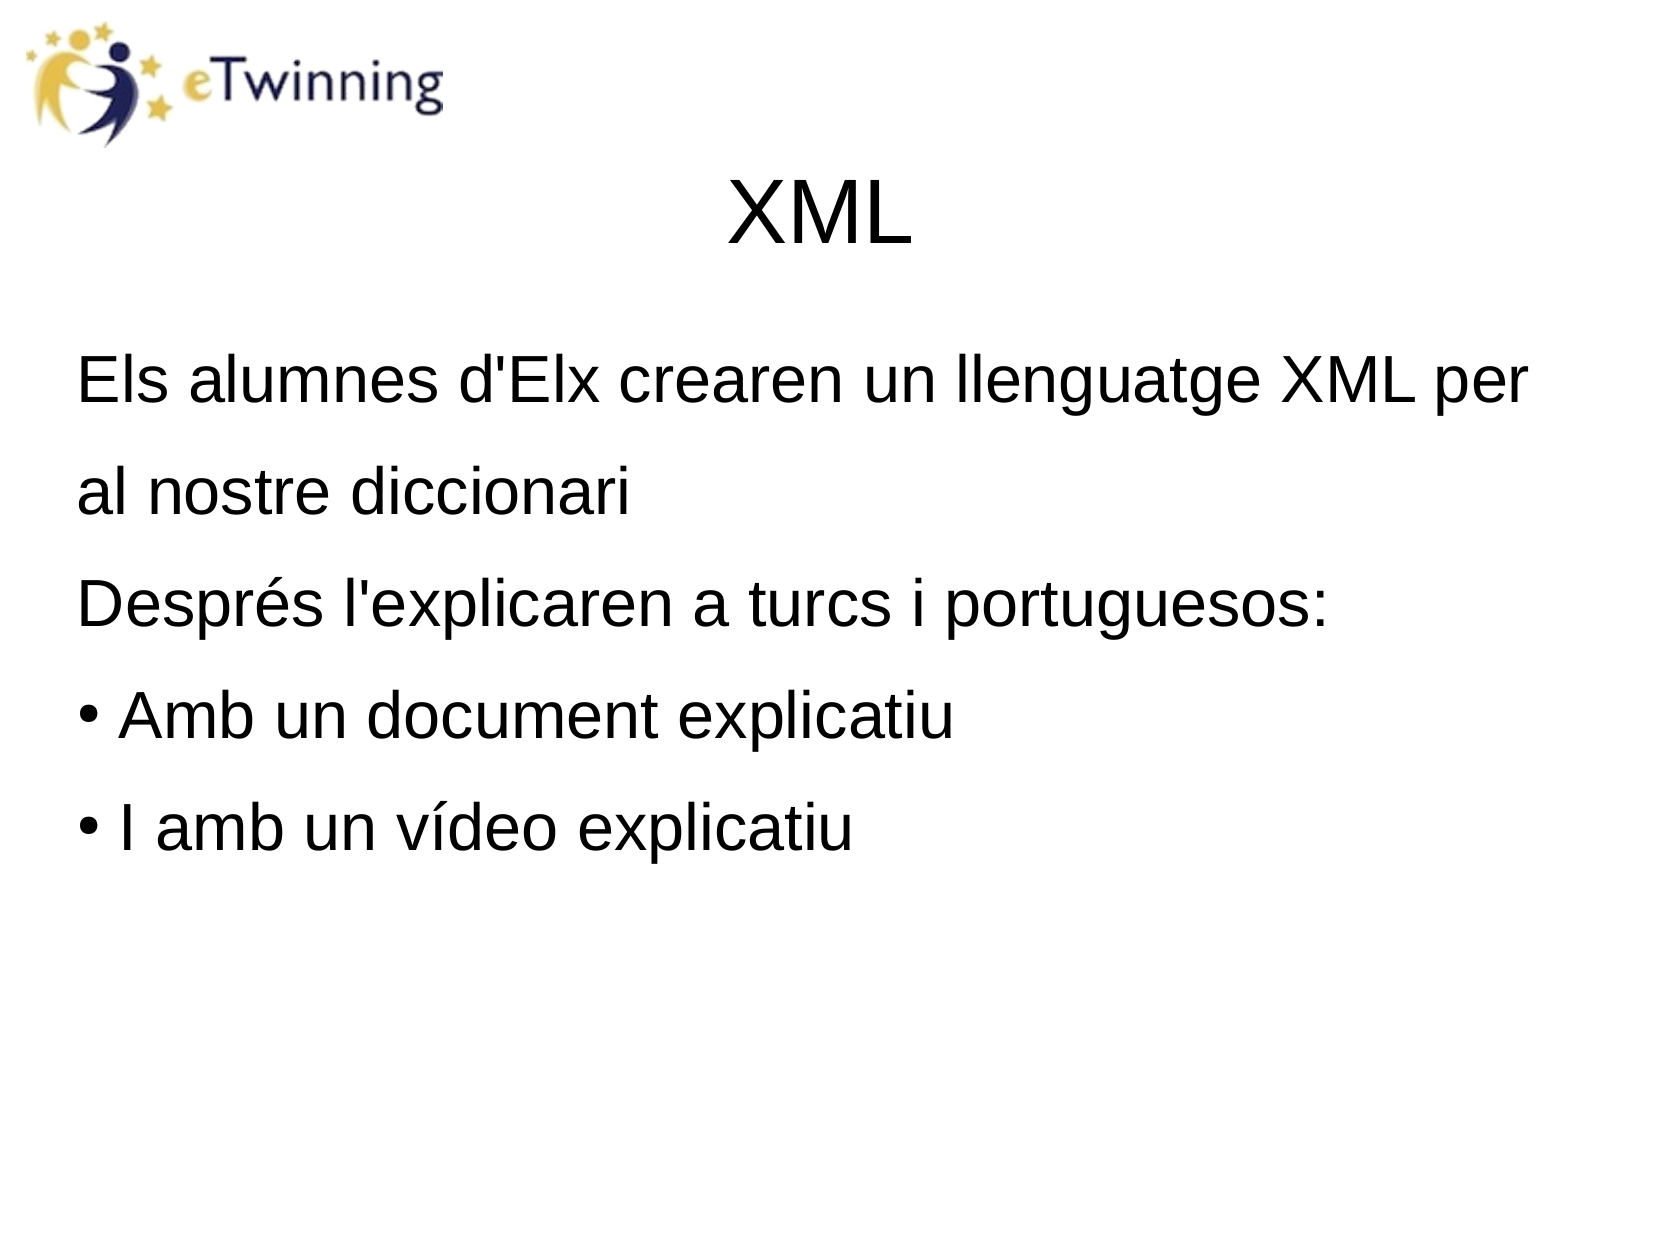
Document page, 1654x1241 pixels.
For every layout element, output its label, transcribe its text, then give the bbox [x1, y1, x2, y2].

title XML [76, 127, 1565, 296]
picture [26, 20, 443, 148]
subtitle Els alumnes d'Elx crearen un llenguatge XML per al nostre diccionari Després l'explicaren a turcs i portuguesos: Amb un document explicatiu I amb un vídeo explicatiu [76, 323, 1565, 846]
